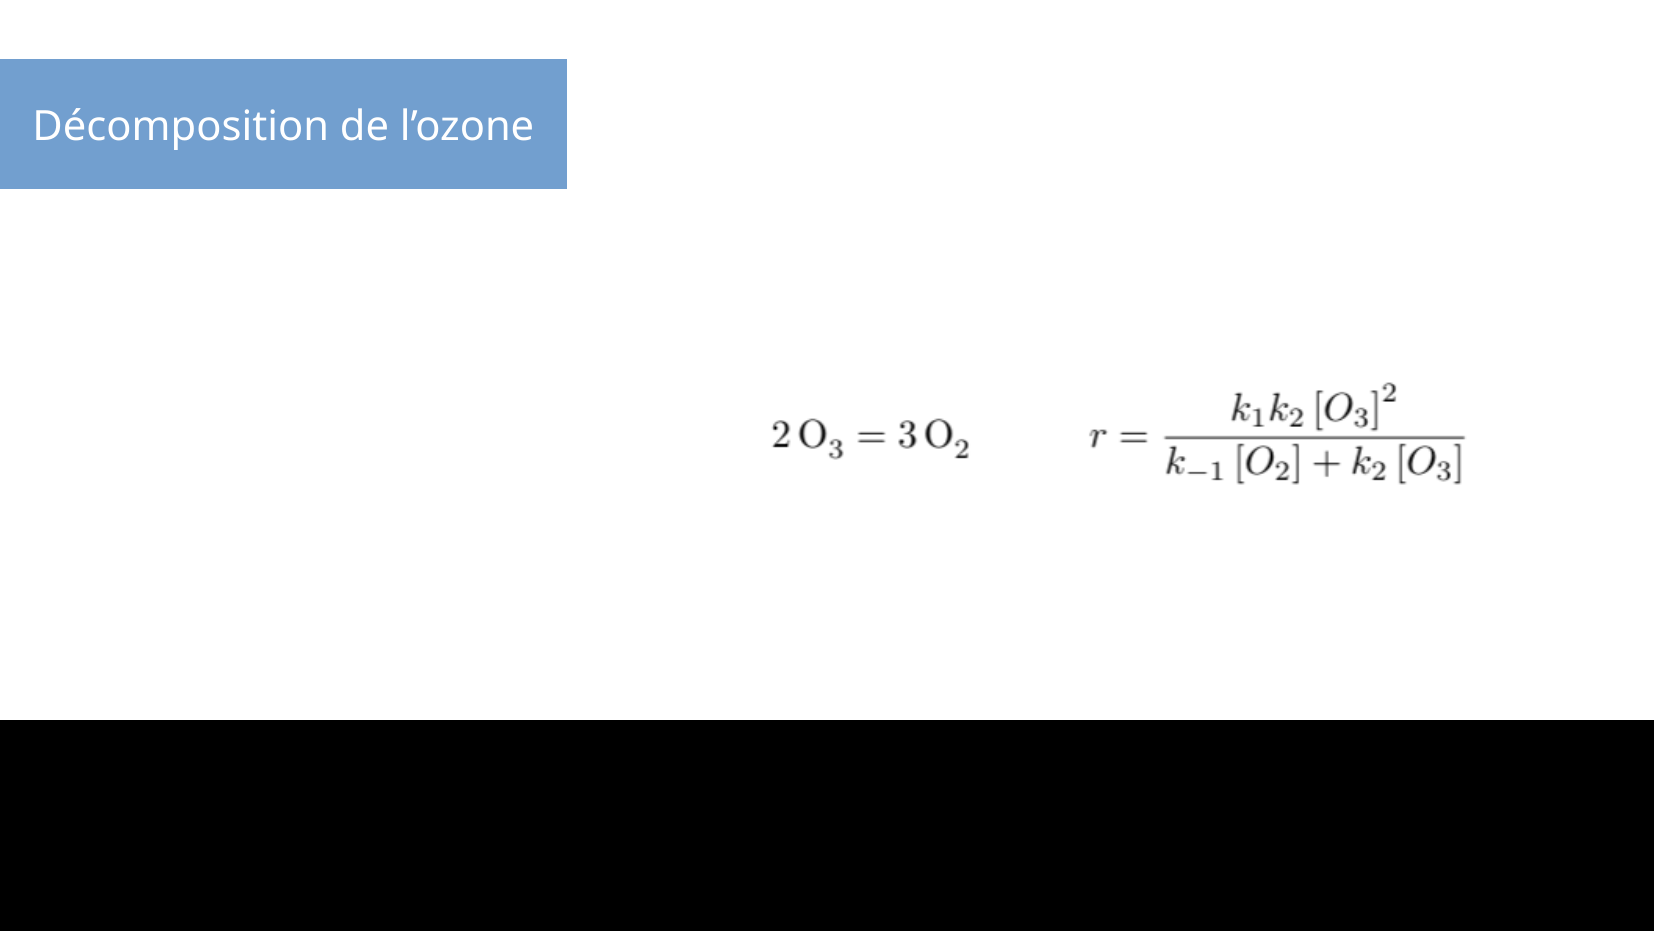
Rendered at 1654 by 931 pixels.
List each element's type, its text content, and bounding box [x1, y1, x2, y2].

text_box [0, 720, 1654, 931]
text_box Décomposition de l’ozone [0, 59, 567, 189]
picture [739, 350, 1501, 532]
